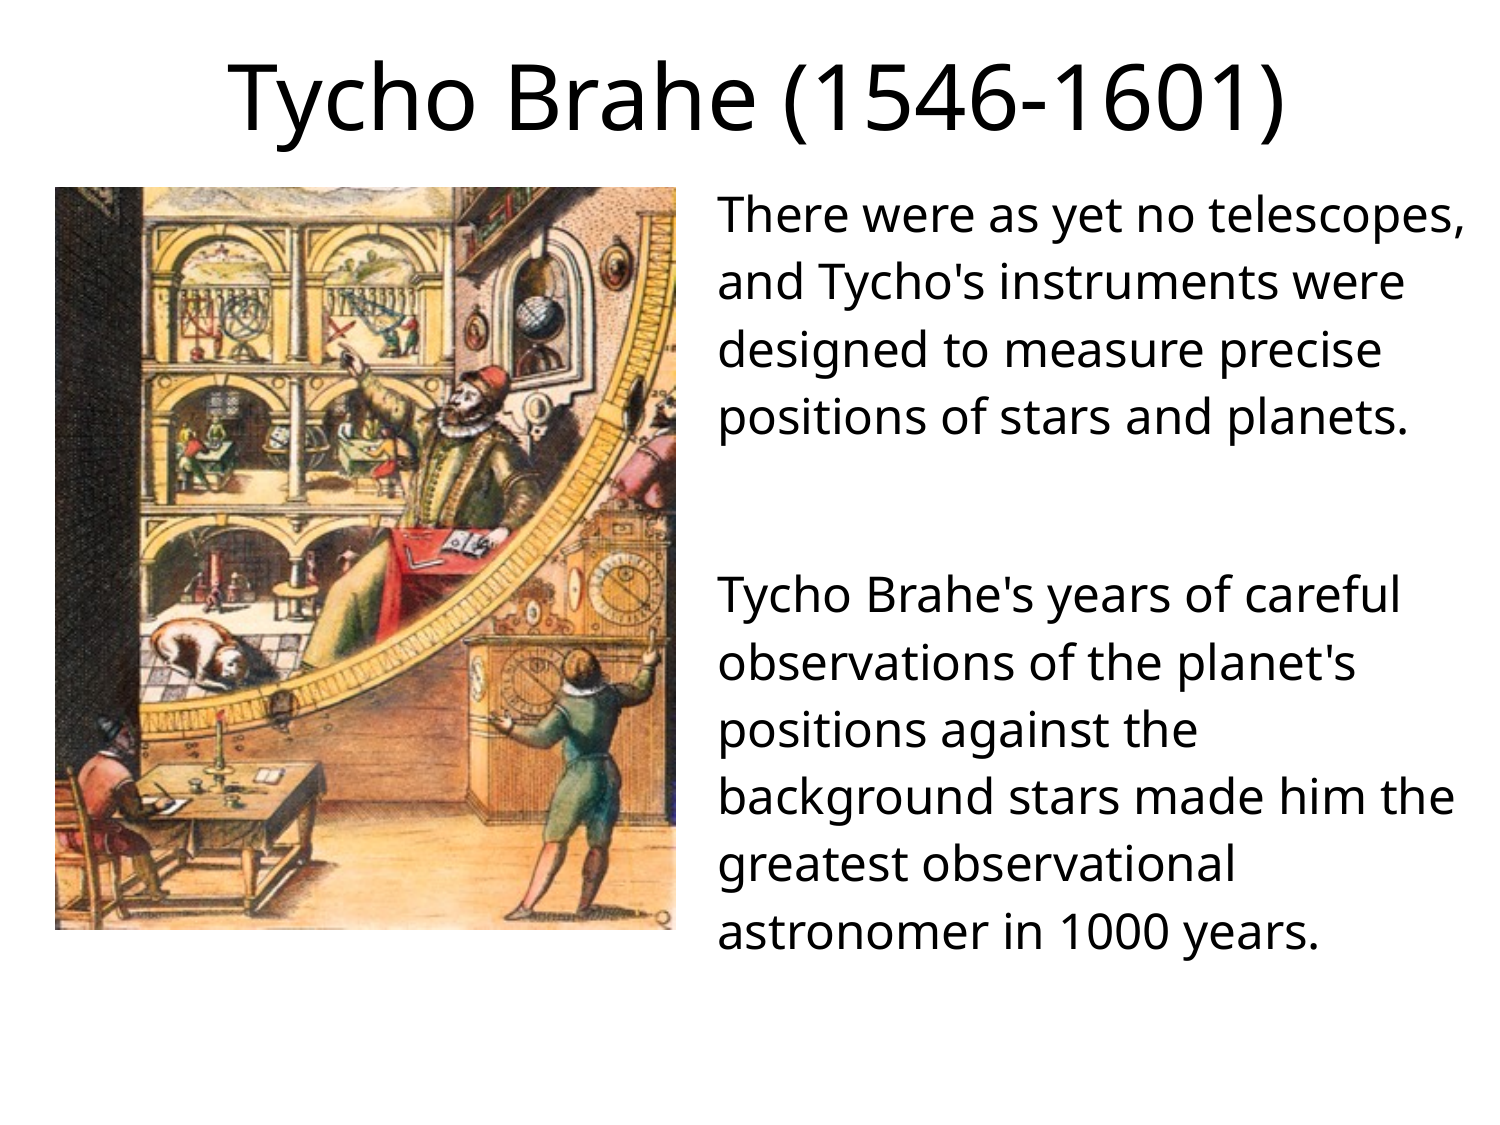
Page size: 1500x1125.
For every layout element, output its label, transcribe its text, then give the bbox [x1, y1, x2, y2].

picture [55, 187, 676, 931]
title Tycho Brahe (1546-1601) [45, 27, 1471, 163]
list There were as yet no telescopes, and Tycho's instruments were designed to measure precise positions of stars and planets. Tycho Brahe's years of careful observations of the planet's positions against the background stars made him the greatest observational astronomer in 1000 years. [717, 179, 1471, 973]
